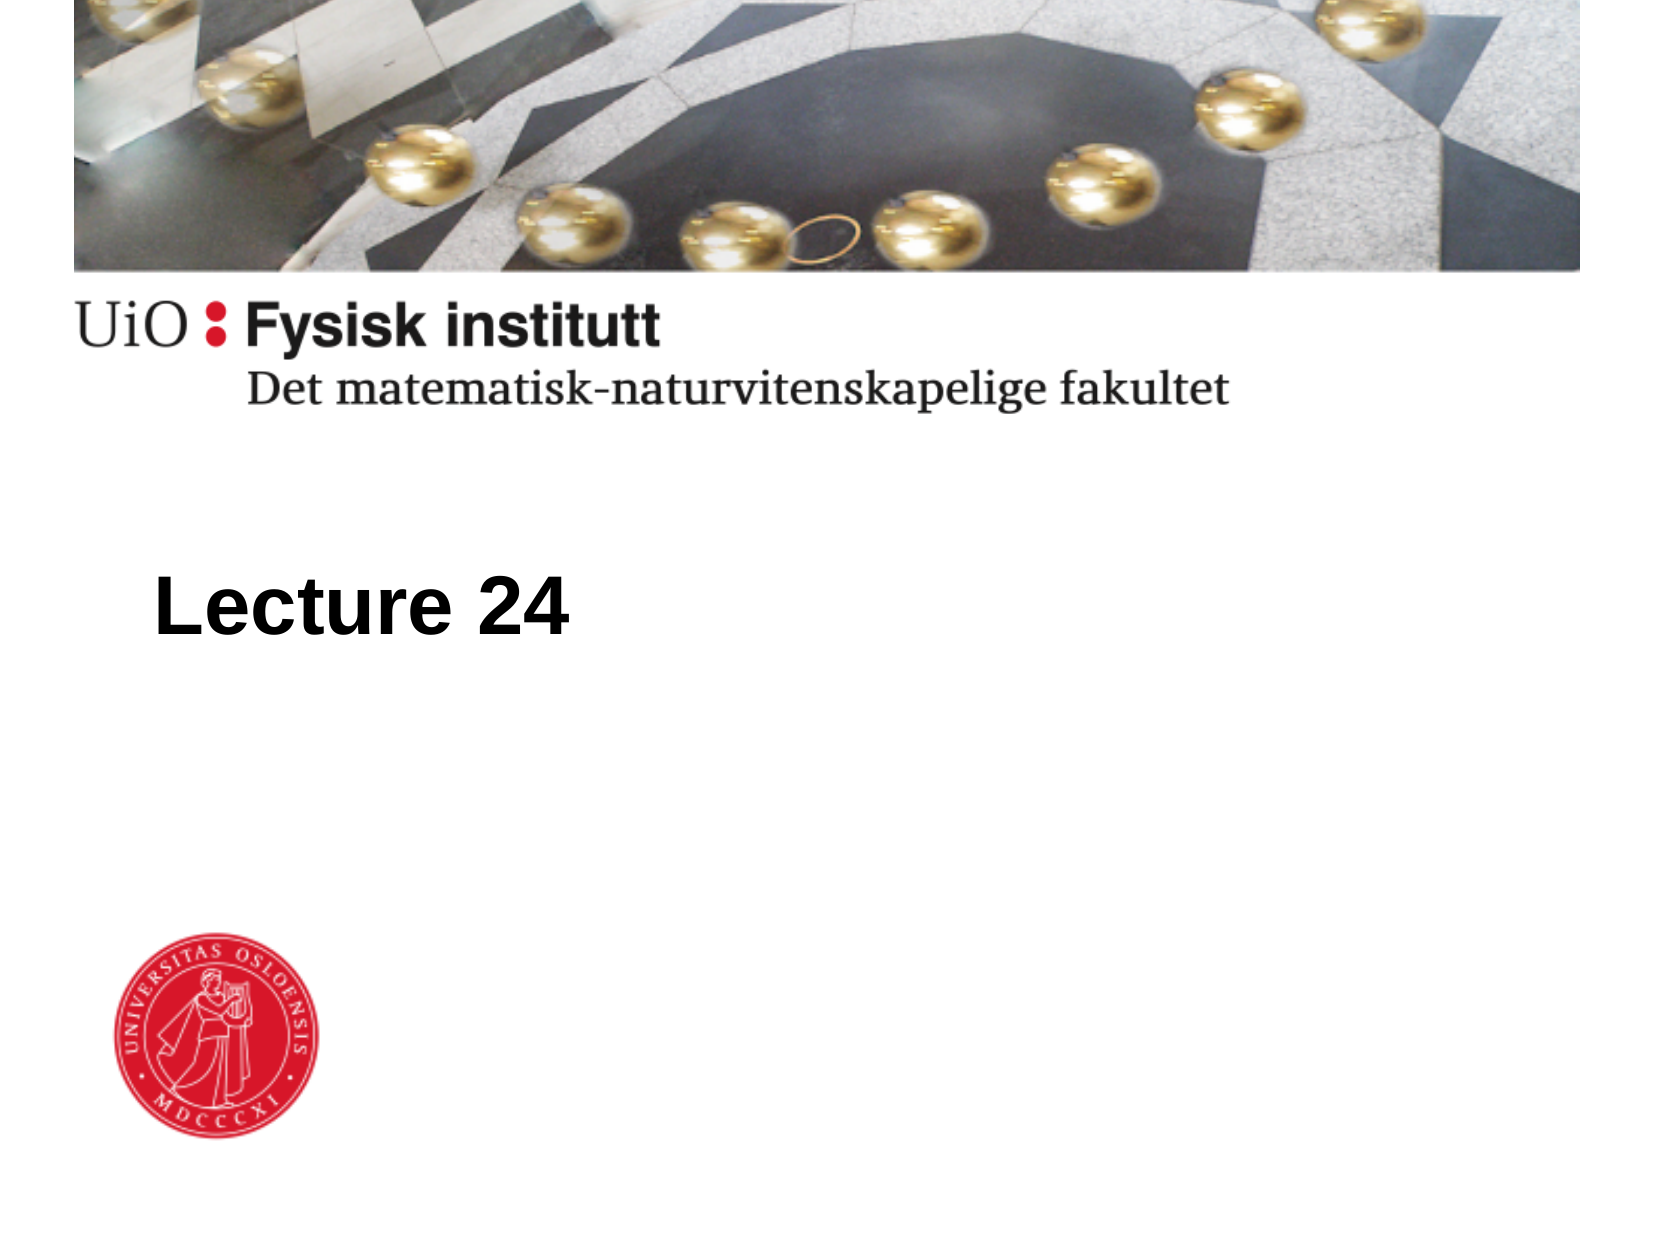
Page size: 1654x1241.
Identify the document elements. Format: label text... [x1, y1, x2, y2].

subtitle Lecture 24 [153, 512, 1418, 699]
picture [72, 292, 1238, 420]
picture [74, 0, 1580, 280]
picture [109, 927, 326, 1147]
